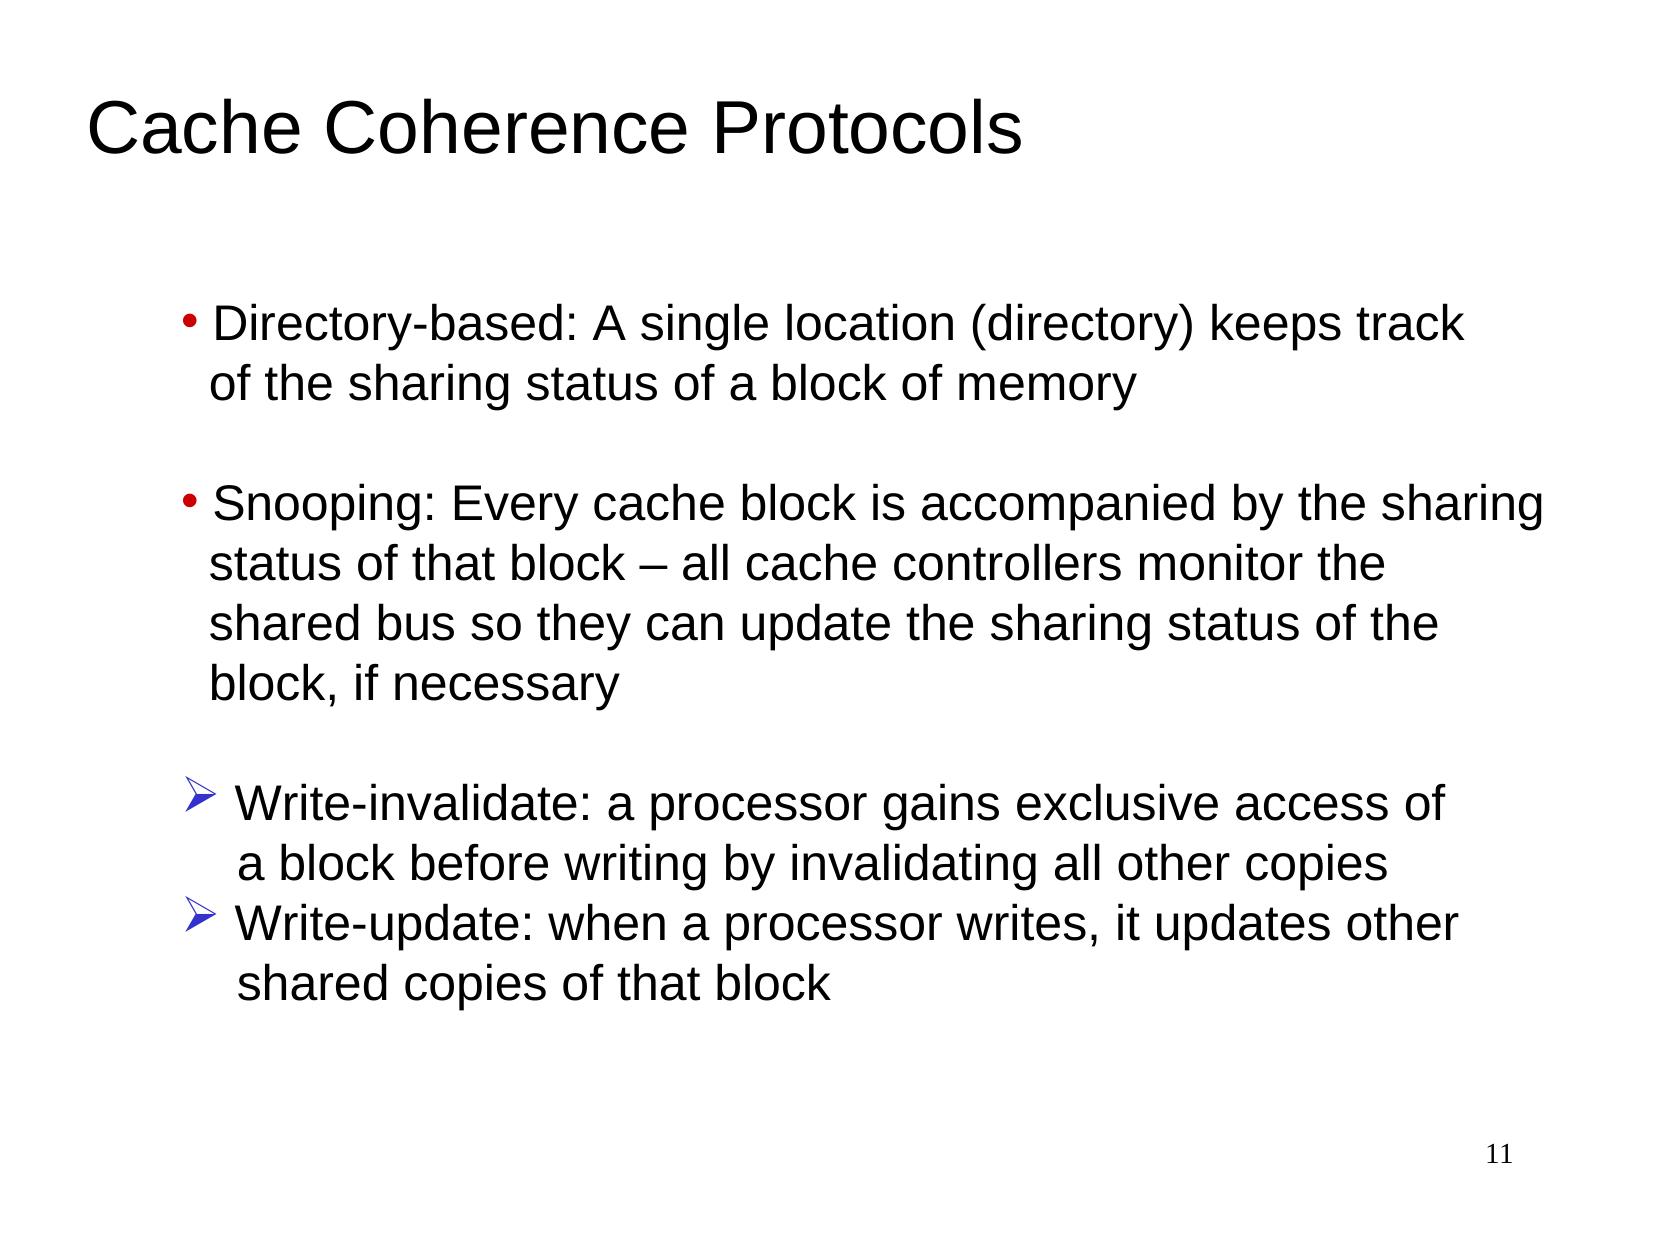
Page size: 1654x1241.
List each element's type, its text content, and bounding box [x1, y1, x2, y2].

text_box Directory-based: A single location (directory) keeps track of the sharing status of a block of memory Snooping: Every cache block is accompanied by the sharing status of that block – all cache controllers monitor the shared bus so they can update the sharing status of the block, if necessary Write-invalidate: a processor gains exclusive access of a block before writing by invalidating all other copies Write-update: when a processor writes, it updates other shared copies of that block [166, 282, 1561, 1019]
text_box <number> [1184, 1129, 1530, 1213]
text_box Cache Coherence Protocols [71, 71, 1040, 177]
